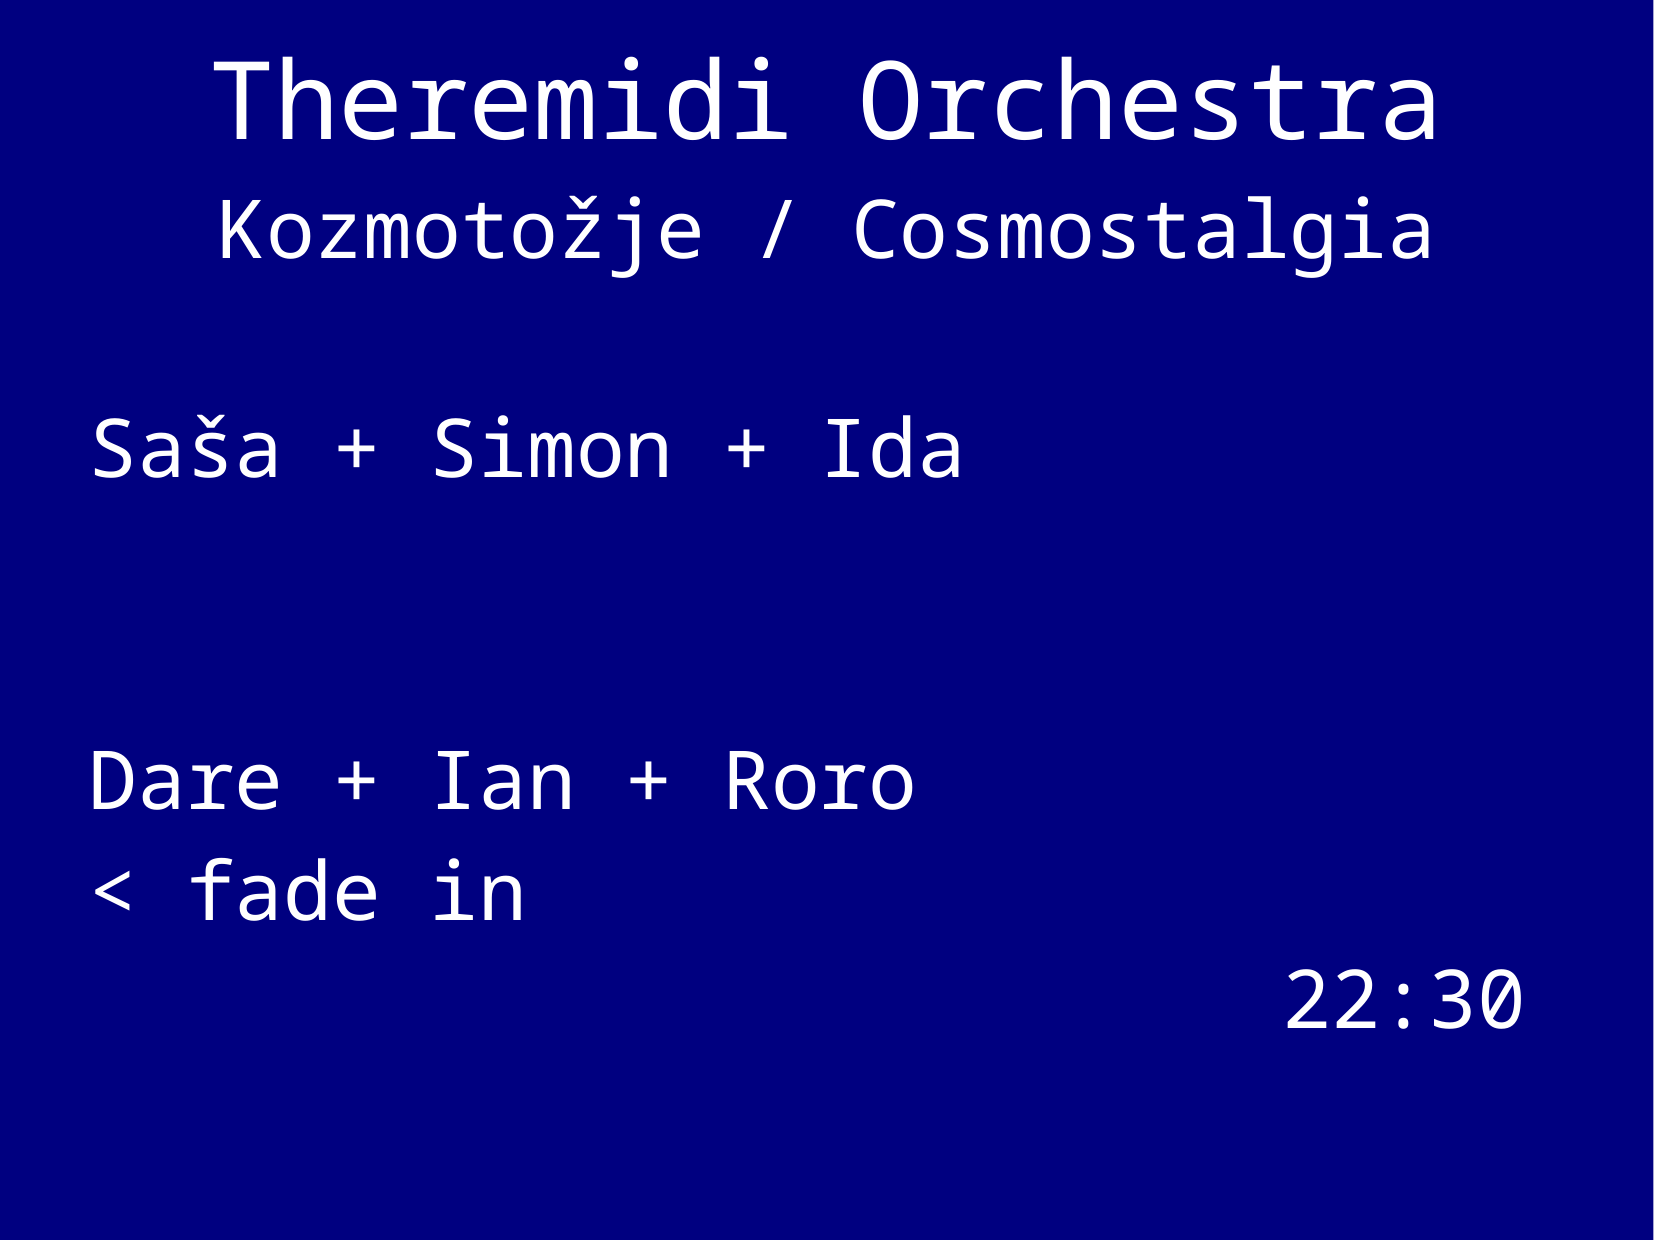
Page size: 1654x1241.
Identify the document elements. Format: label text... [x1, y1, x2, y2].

text_box 22:30 [1282, 900, 1620, 1096]
title Theremidi Orchestra Kozmotožje / Cosmostalgia [82, 49, 1571, 257]
subtitle Saša + Simon + Ida Dare + Ian + Roro < fade in [88, 272, 1566, 1063]
